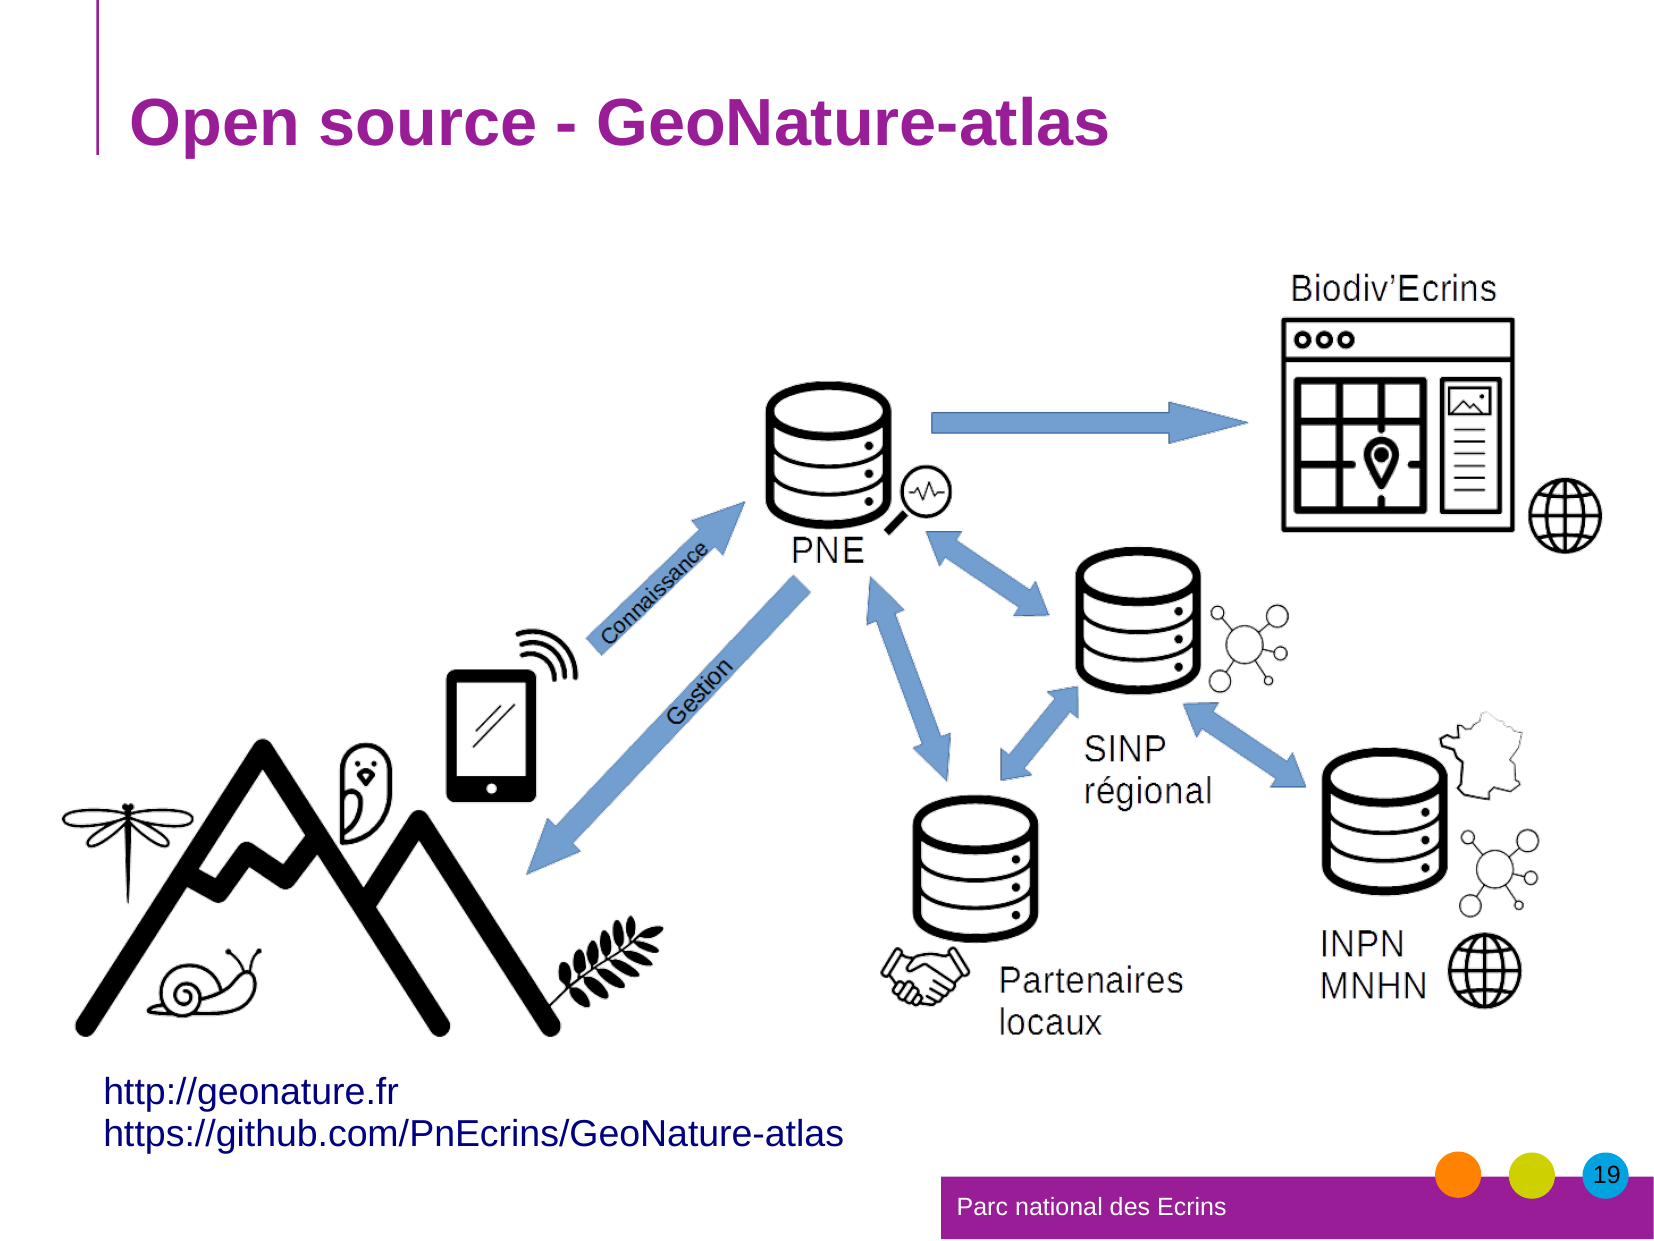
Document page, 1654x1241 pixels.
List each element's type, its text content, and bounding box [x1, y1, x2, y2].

picture [37, 242, 1626, 1063]
text_box http://geonature.fr https://github.com/PnEcrins/GeoNature-atlas [88, 1063, 1123, 1162]
title Open source - GeoNature-atlas [129, 11, 1619, 160]
